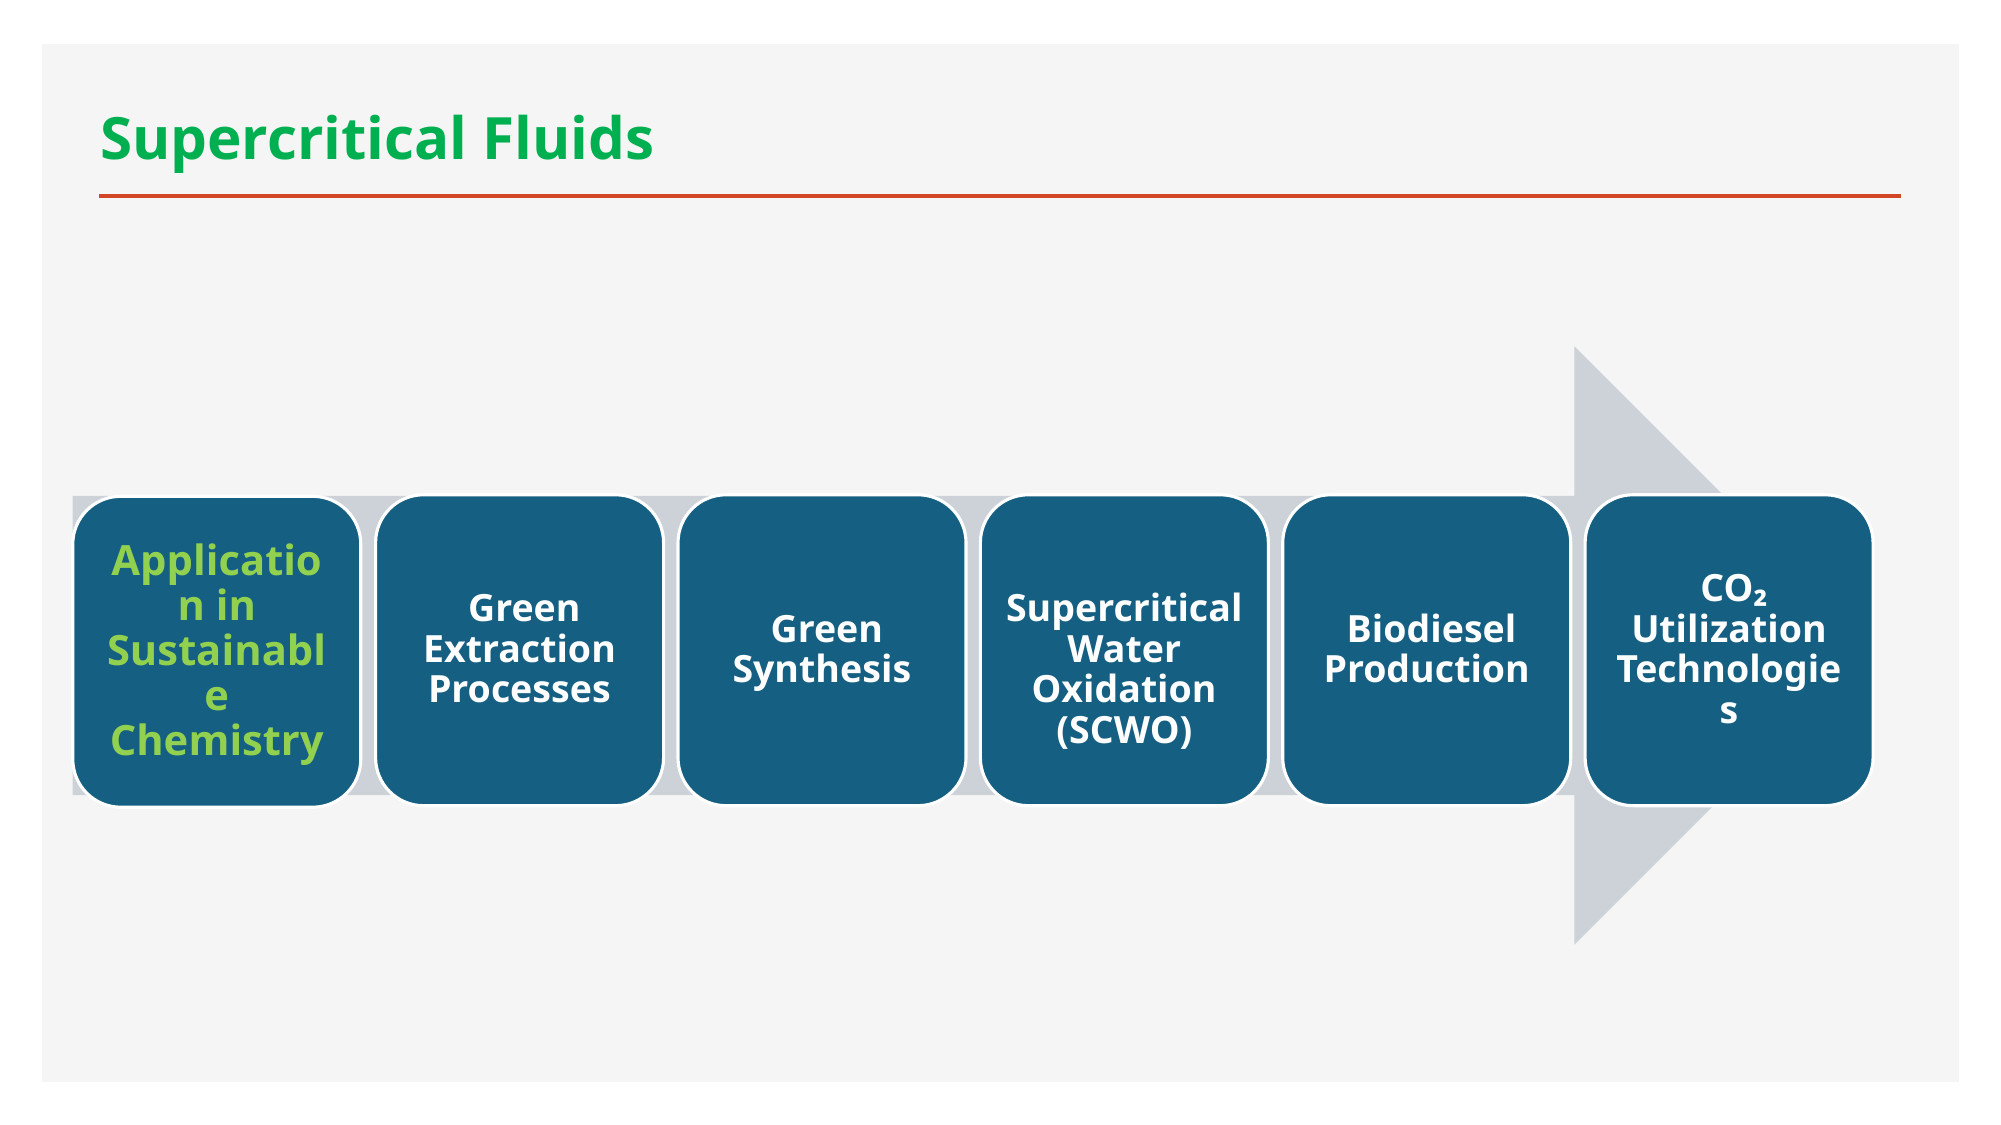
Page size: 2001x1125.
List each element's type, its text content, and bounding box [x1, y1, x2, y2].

text_box [72, 765, 88, 796]
text_box Green Synthesis [678, 494, 967, 806]
text_box Green Extraction Processes [375, 494, 664, 806]
text_box Supercritical Water Oxidation (SCWO) [980, 494, 1269, 806]
text_box Biodiesel Production [1282, 494, 1571, 806]
text_box CO₂ Utilization Technologies [1585, 494, 1874, 806]
text_box [1232, 495, 1319, 796]
text_box [929, 495, 1017, 796]
text_box [1534, 346, 1723, 945]
text_box [627, 495, 715, 796]
title Supercritical Fluids [85, 73, 1214, 179]
text_box Application in Sustainable Chemistry [72, 496, 361, 808]
text_box [72, 495, 412, 796]
